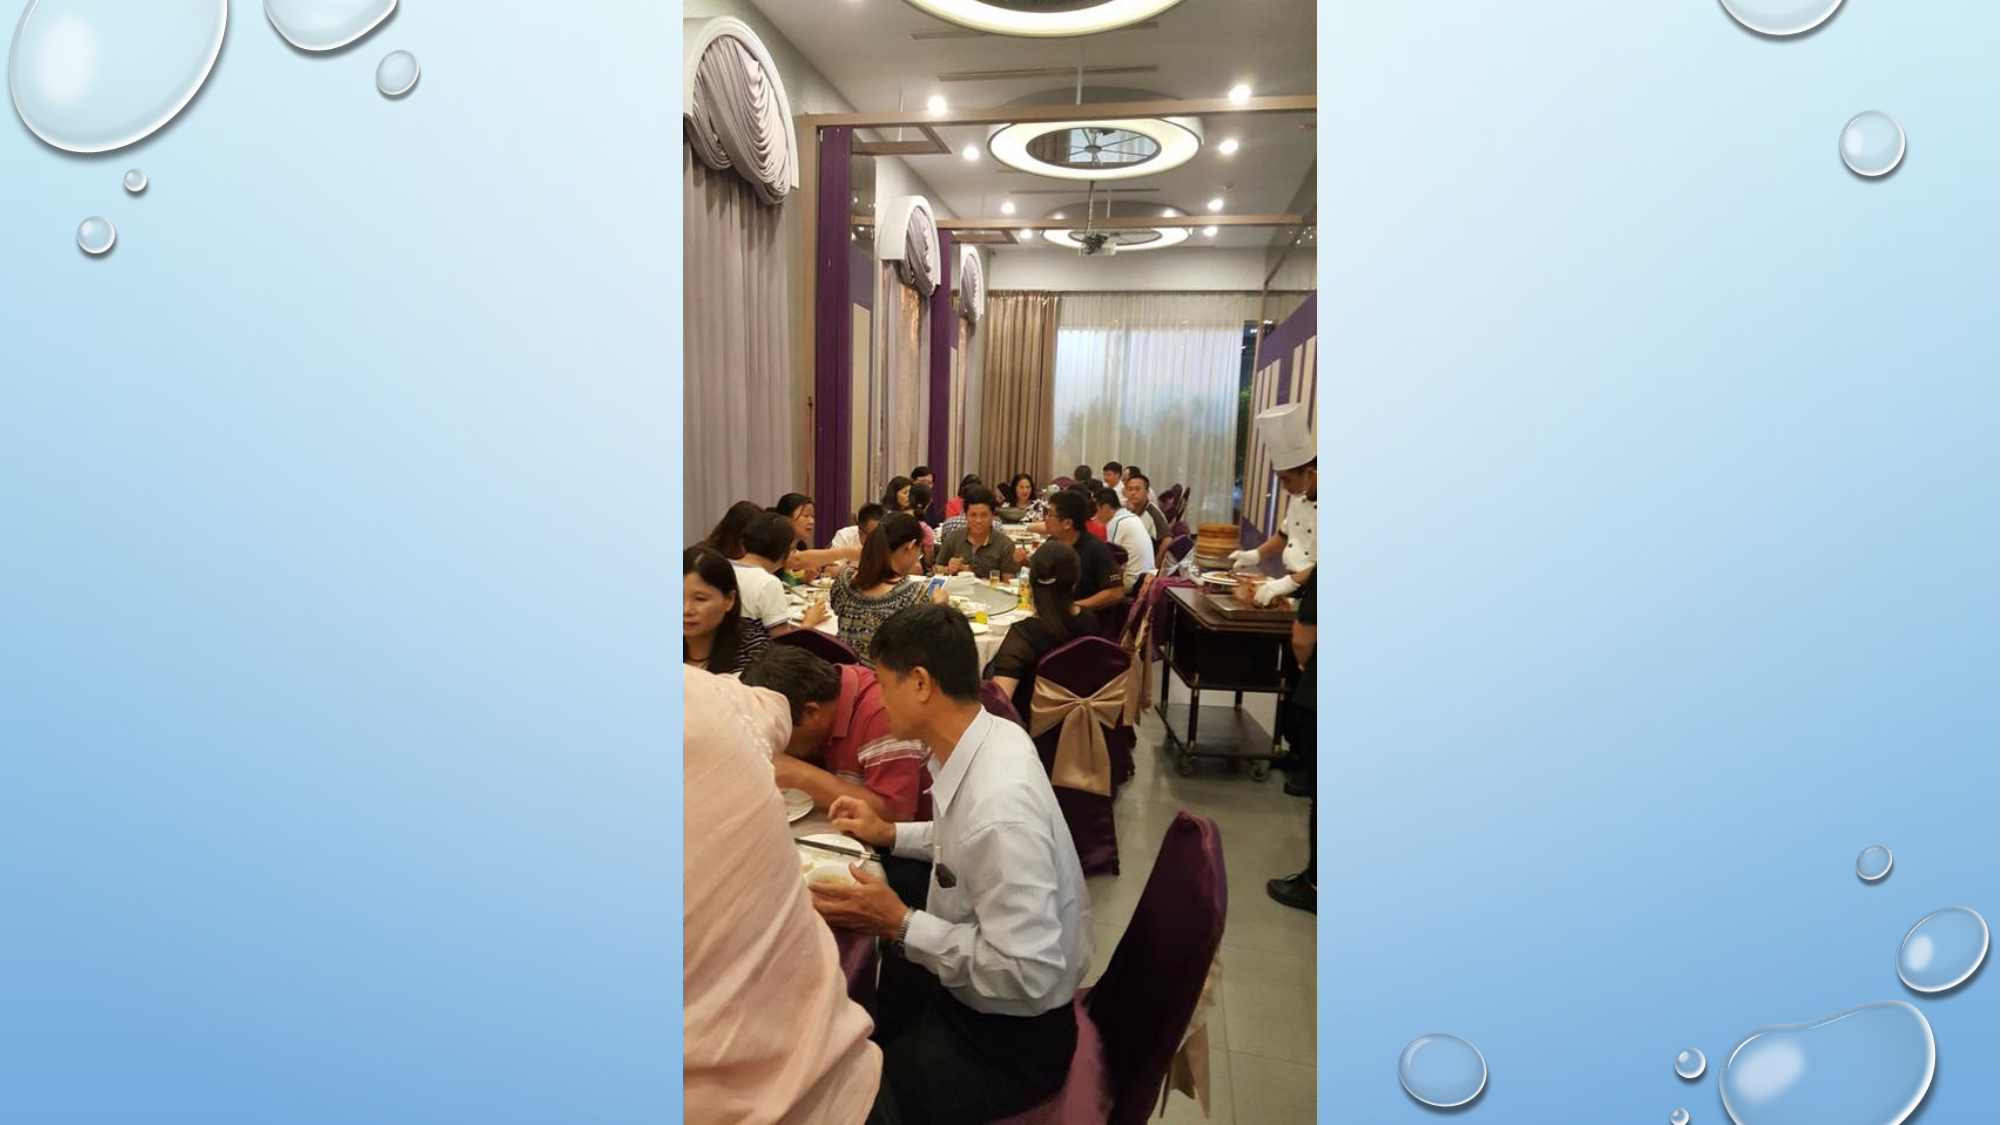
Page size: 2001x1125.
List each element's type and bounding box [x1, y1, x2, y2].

picture [683, 0, 1317, 1125]
